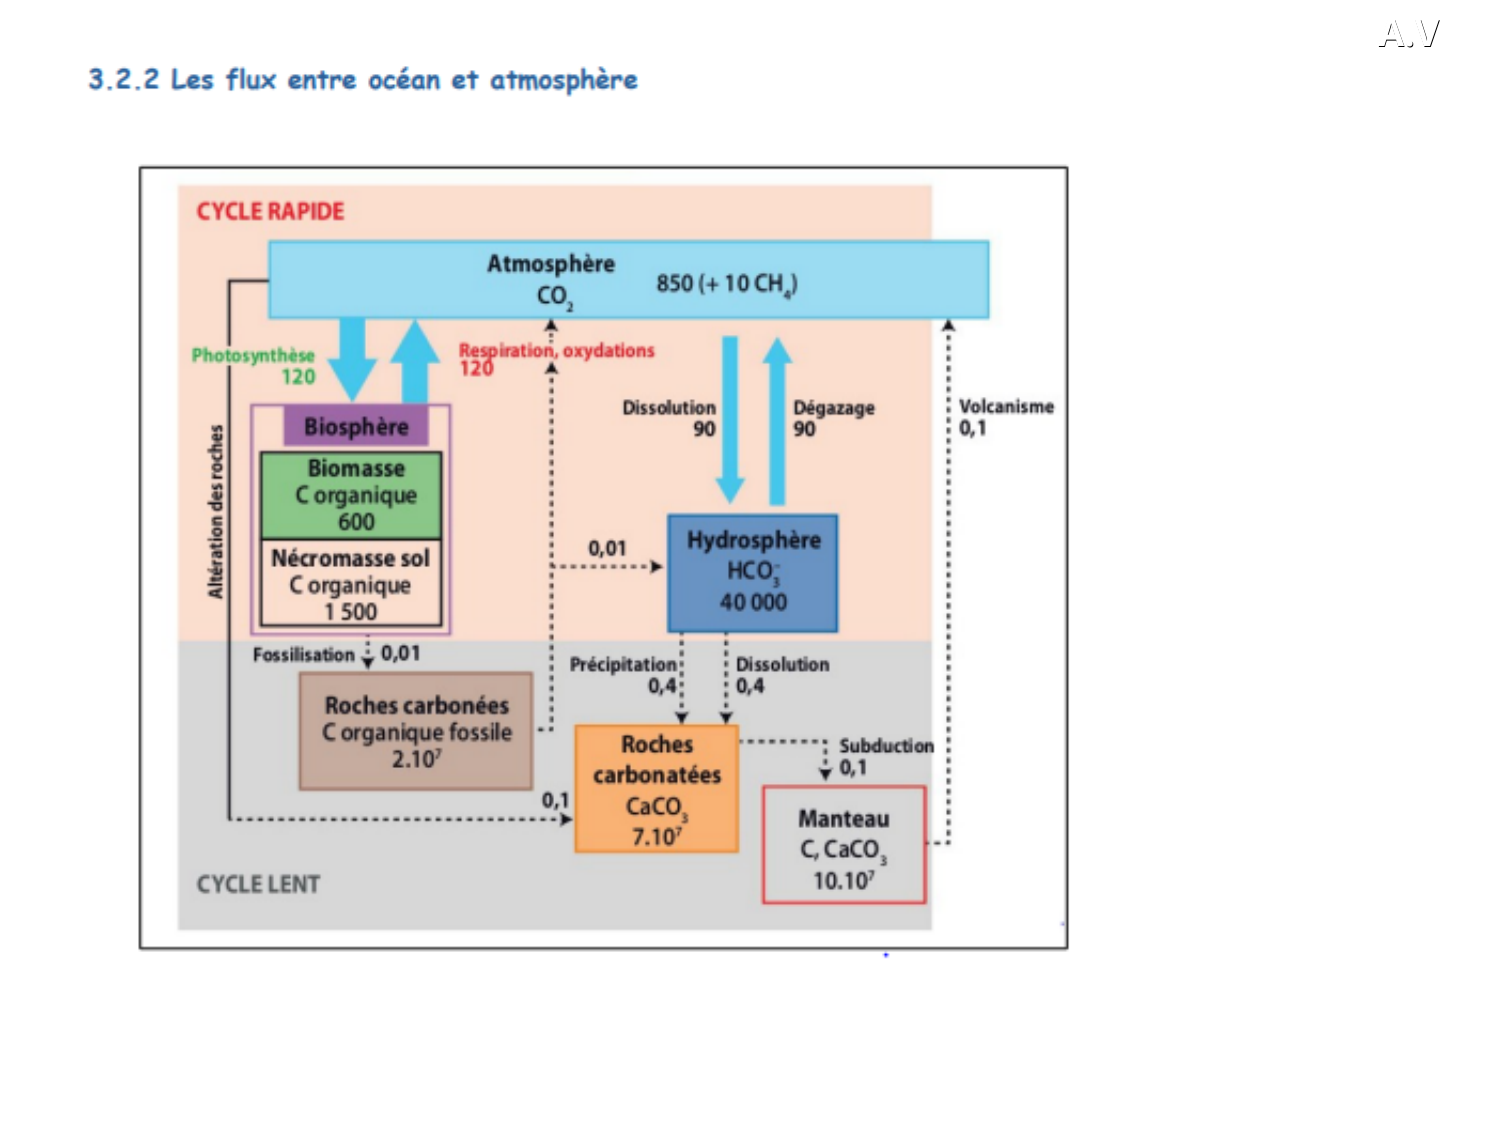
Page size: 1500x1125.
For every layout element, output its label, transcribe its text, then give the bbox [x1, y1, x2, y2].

picture [129, 148, 1099, 969]
text_box A.V [1363, 1, 1488, 63]
picture [0, 43, 1482, 107]
